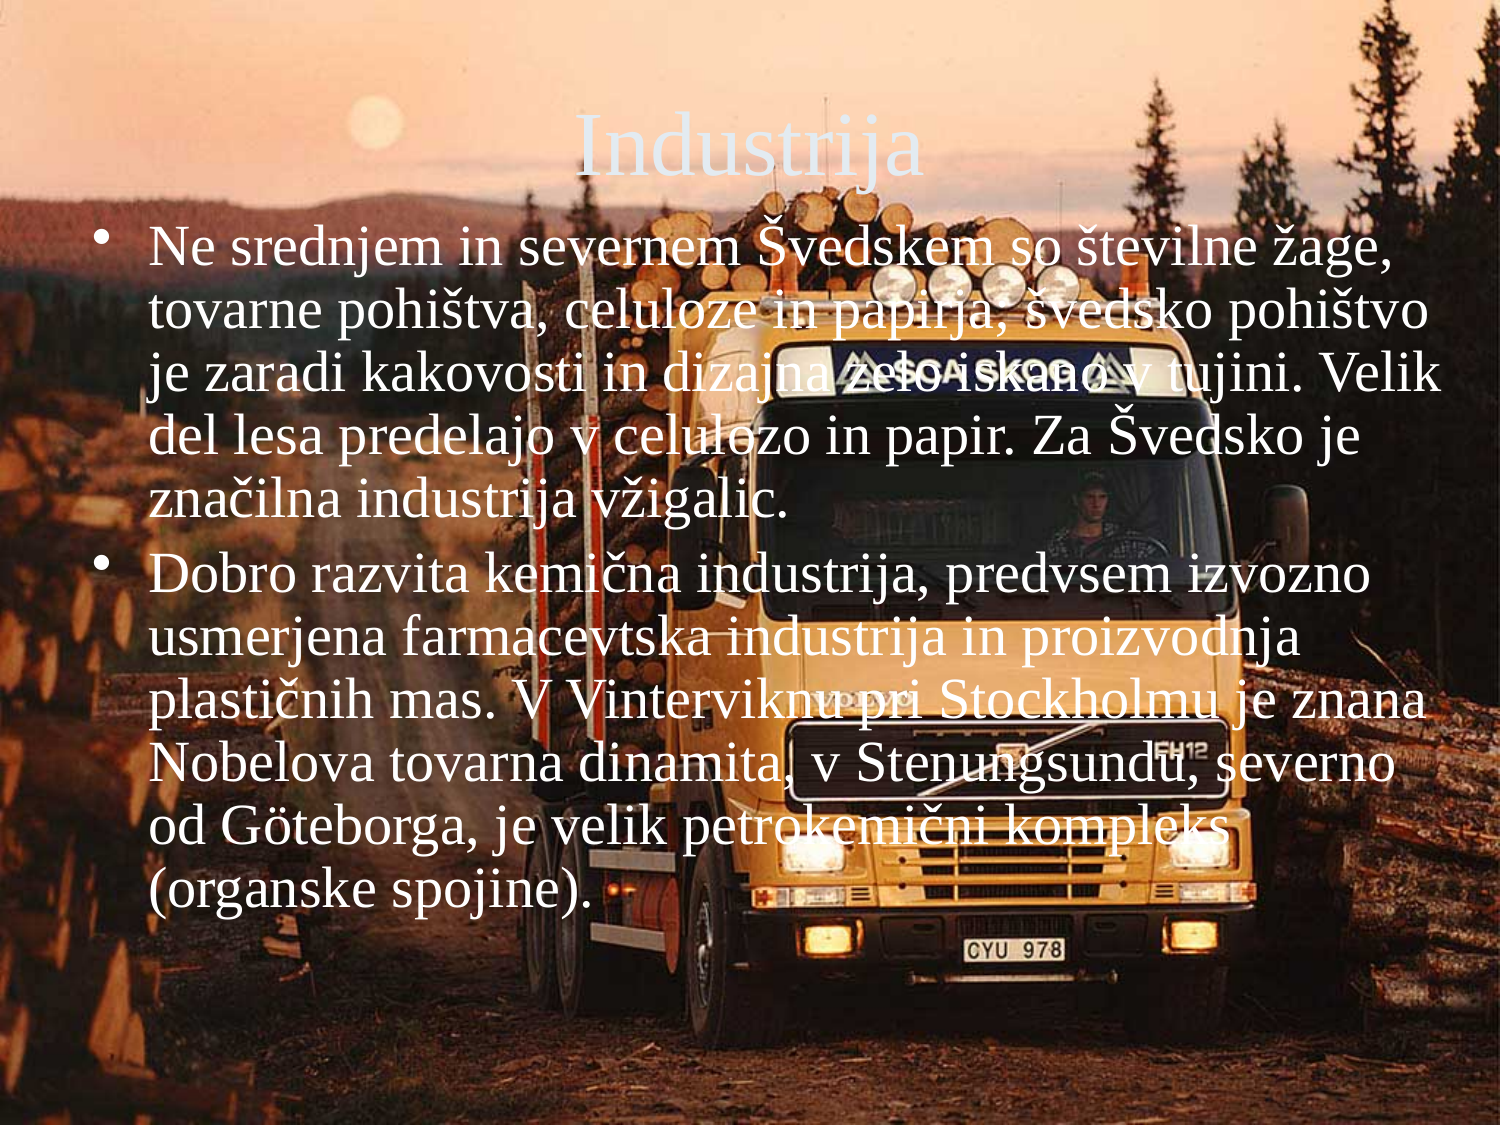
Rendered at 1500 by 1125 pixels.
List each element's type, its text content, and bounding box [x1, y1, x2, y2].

title Industrija [75, 45, 1425, 233]
picture [0, 0, 1500, 1125]
list Ne srednjem in severnem Švedskem so številne žage, tovarne pohištva, celuloze in papirja; švedsko pohištvo je zaradi kakovosti in dizajna zelo iskano v tujini. Velik del lesa predelajo v celulozo in papir. Za Švedsko je značilna industrija vžigalic. Dobro razvita kemična industrija, predvsem izvozno usmerjena farmacevtska industrija in proizvodnja plastičnih mas. V Vinterviknu pri Stockholmu je znana Nobelova tovarna dinamita, v Stenungsundu, severno od Göteborga, je velik petrokemični kompleks (organske spojine). [76, 208, 1459, 1012]
